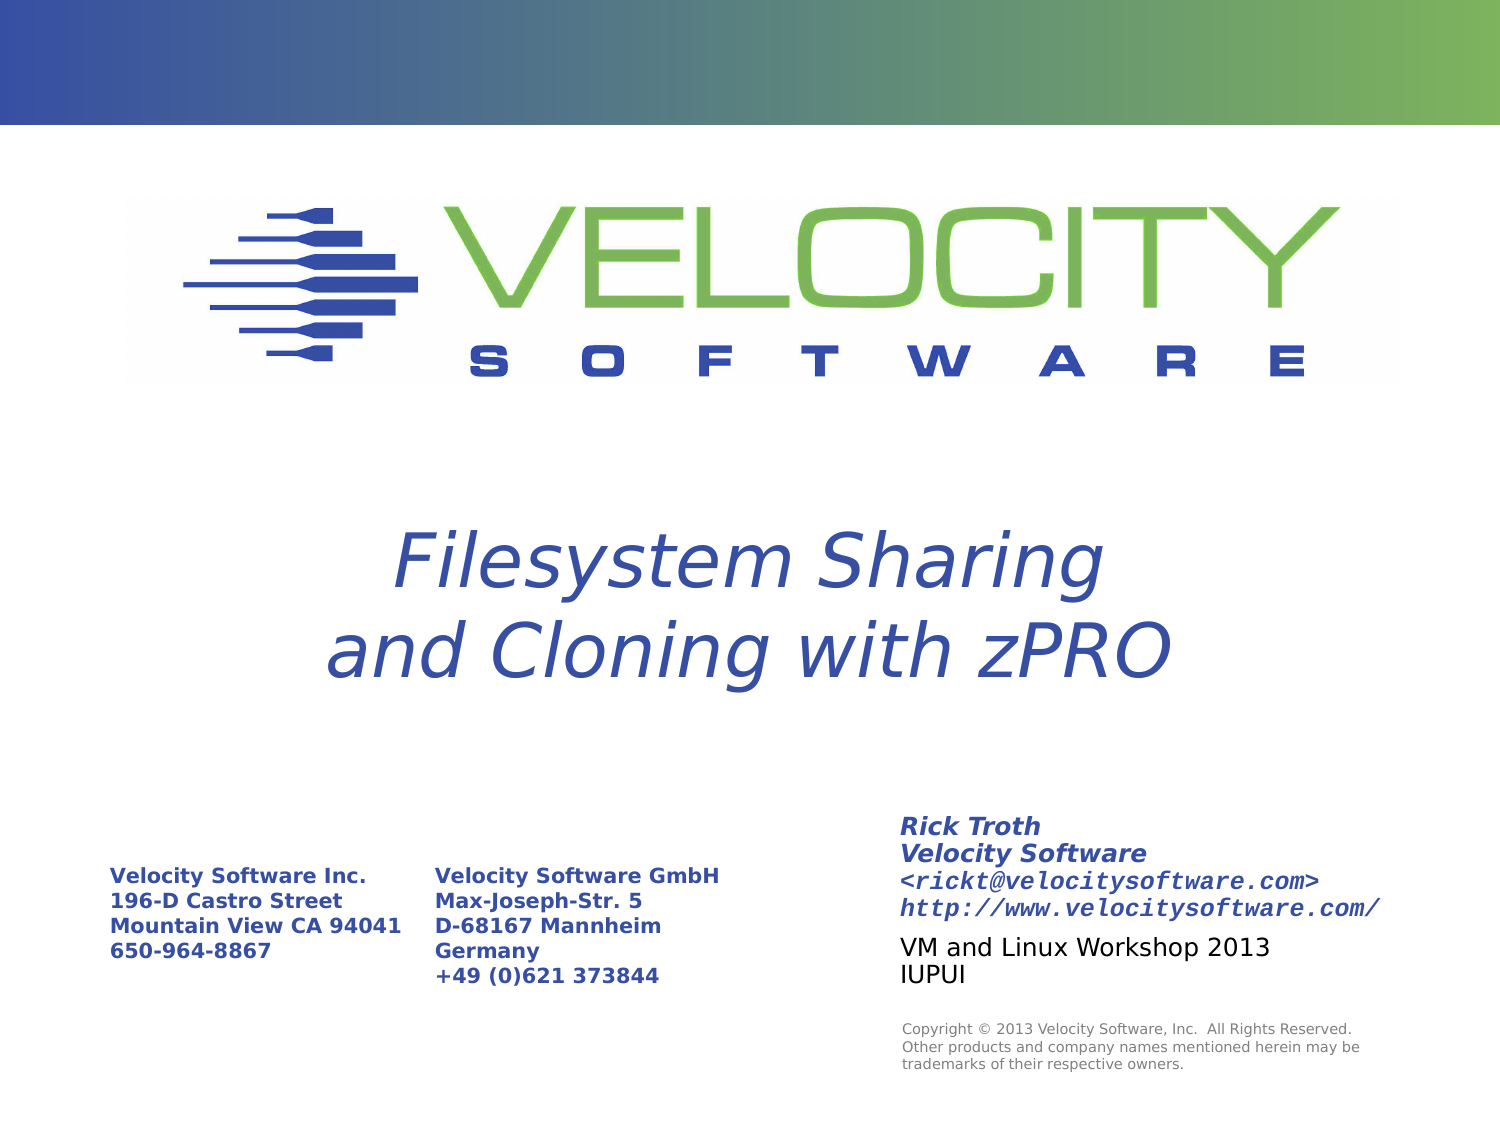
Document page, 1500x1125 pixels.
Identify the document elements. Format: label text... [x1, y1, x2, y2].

text_box VM and Linux Workshop 2013 IUPUI [900, 934, 1451, 1016]
picture [125, 195, 1401, 385]
text_box Rick Troth Velocity Software <rickt@velocitysoftware.com> http://www.velocitysoftware.com/ [900, 794, 1451, 934]
title Filesystem Sharing and Cloning with zPRO [50, 487, 1450, 719]
